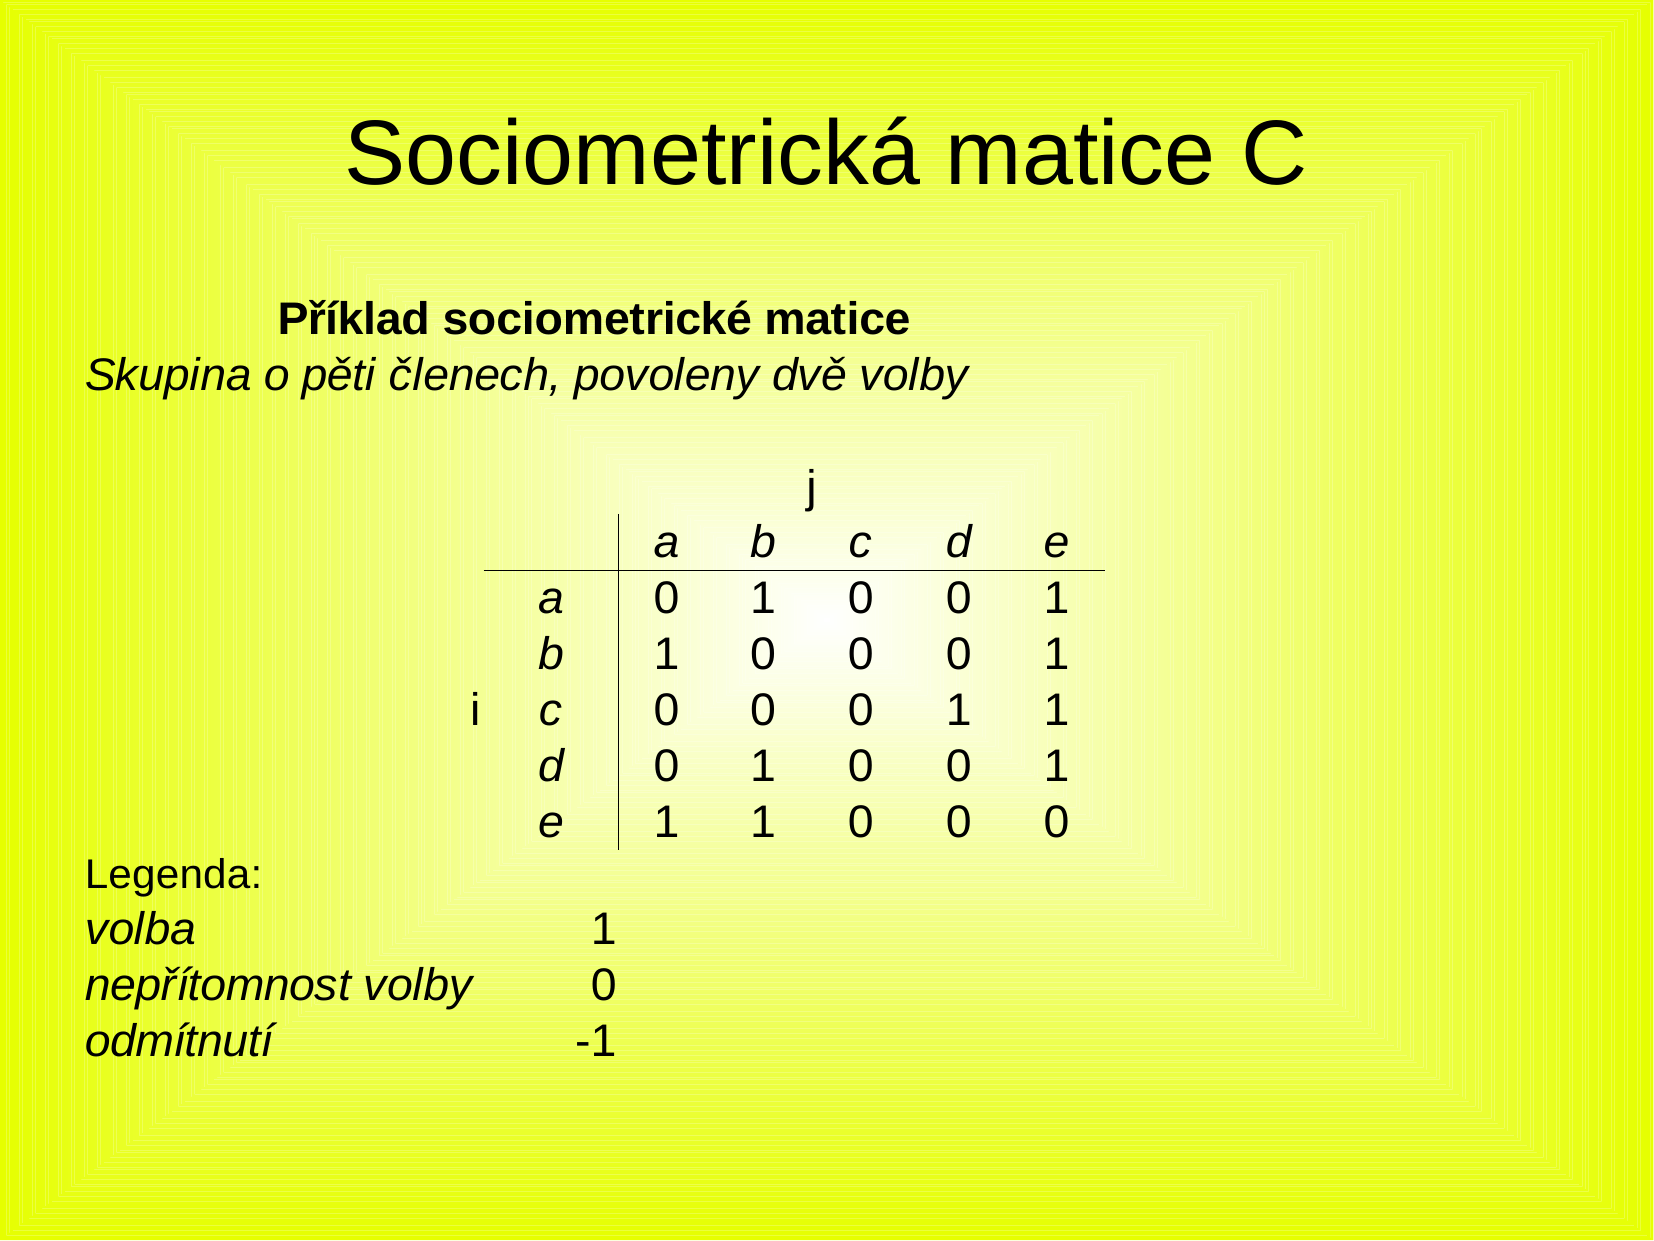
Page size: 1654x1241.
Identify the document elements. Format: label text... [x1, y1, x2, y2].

title Sociometrická matice C [82, 56, 1571, 250]
chart [82, 290, 1648, 1124]
